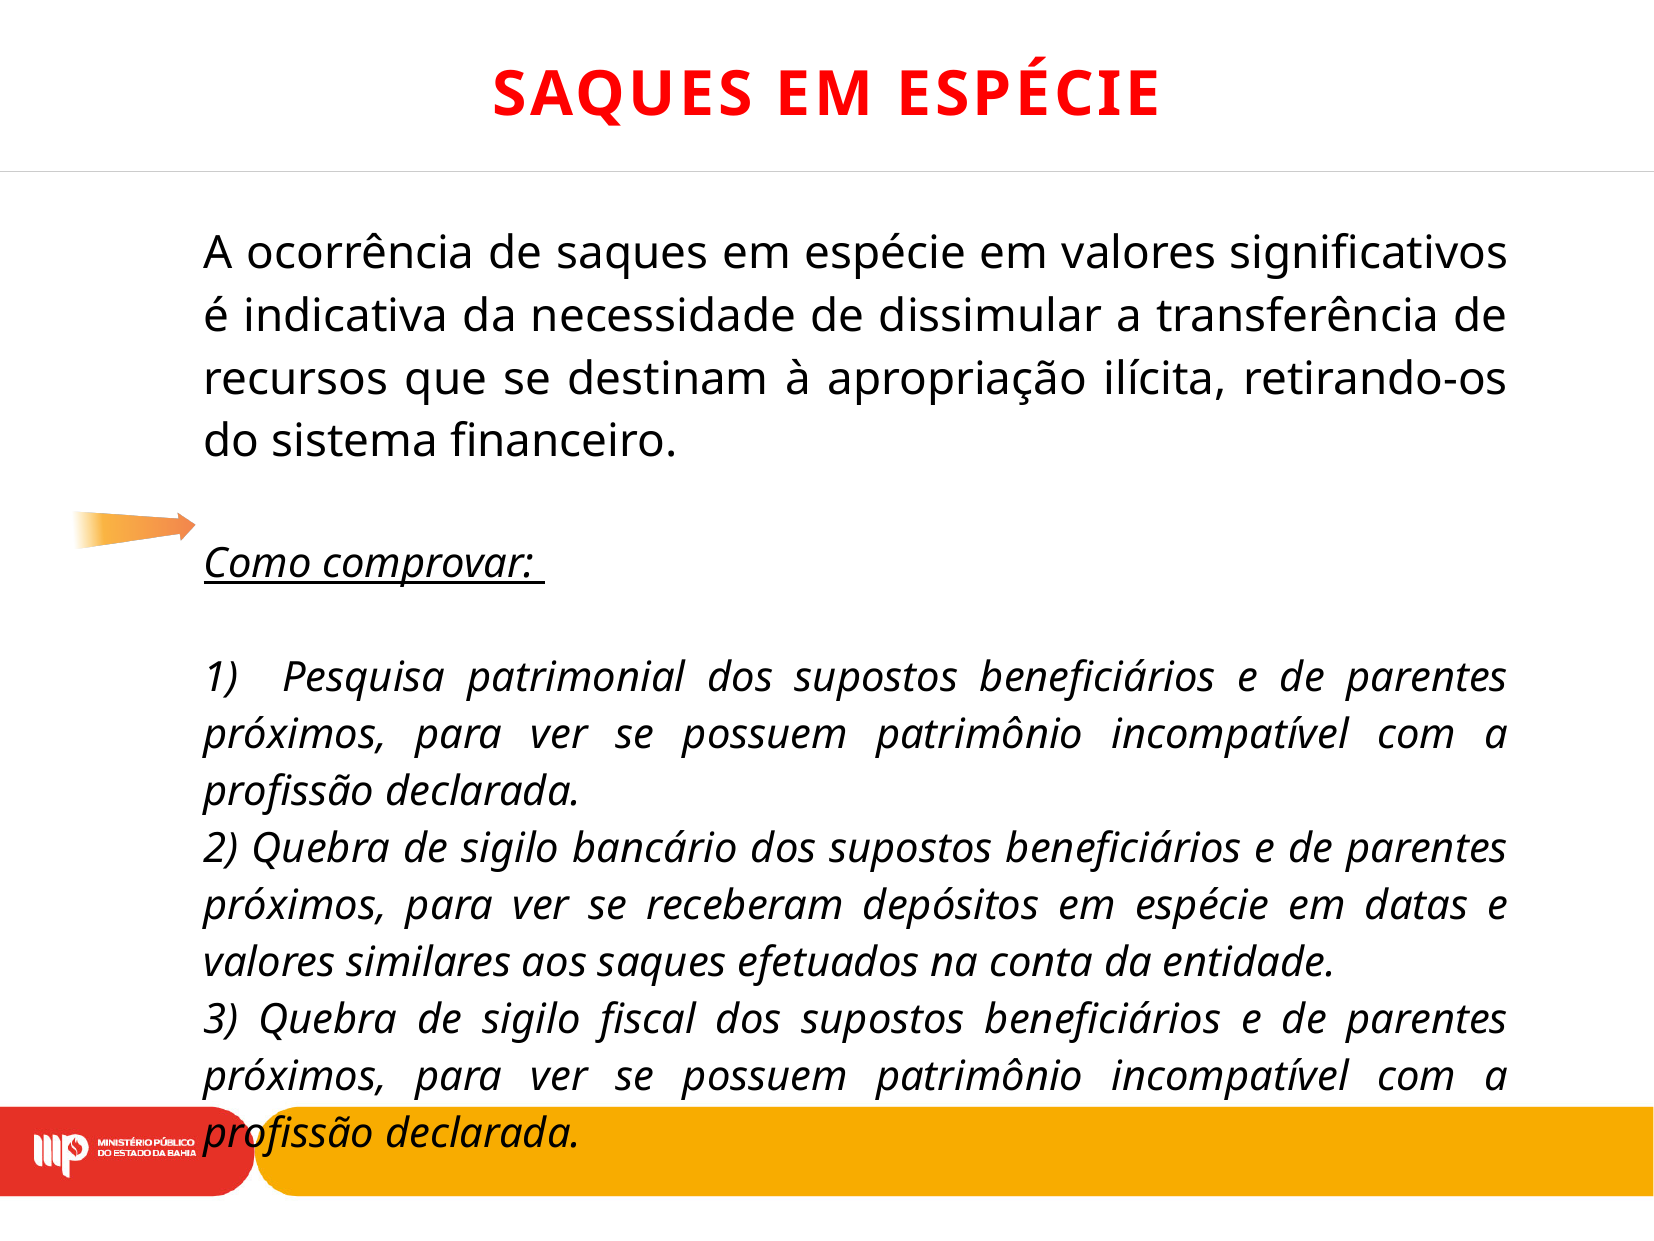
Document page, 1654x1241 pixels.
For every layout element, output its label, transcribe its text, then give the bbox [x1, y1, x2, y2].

text_box A ocorrência de saques em espécie em valores significativos é indicativa da necessidade de dissimular a transferência de recursos que se destinam à apropriação ilícita, retirando-os do sistema financeiro. Como comprovar: 1) Pesquisa patrimonial dos supostos beneficiários e de parentes próximos, para ver se possuem patrimônio incompatível com a profissão declarada. 2) Quebra de sigilo bancário dos supostos beneficiários e de parentes próximos, para ver se receberam depósitos em espécie em datas e valores similares aos saques efetuados na conta da entidade. 3) Quebra de sigilo fiscal dos supostos beneficiários e de parentes próximos, para ver se possuem patrimônio incompatível com a profissão declarada. [188, 212, 1524, 1103]
picture [0, 1101, 1654, 1241]
picture [48, 459, 201, 603]
text_box SAQUES EM ESPÉCIE [0, 41, 1654, 135]
